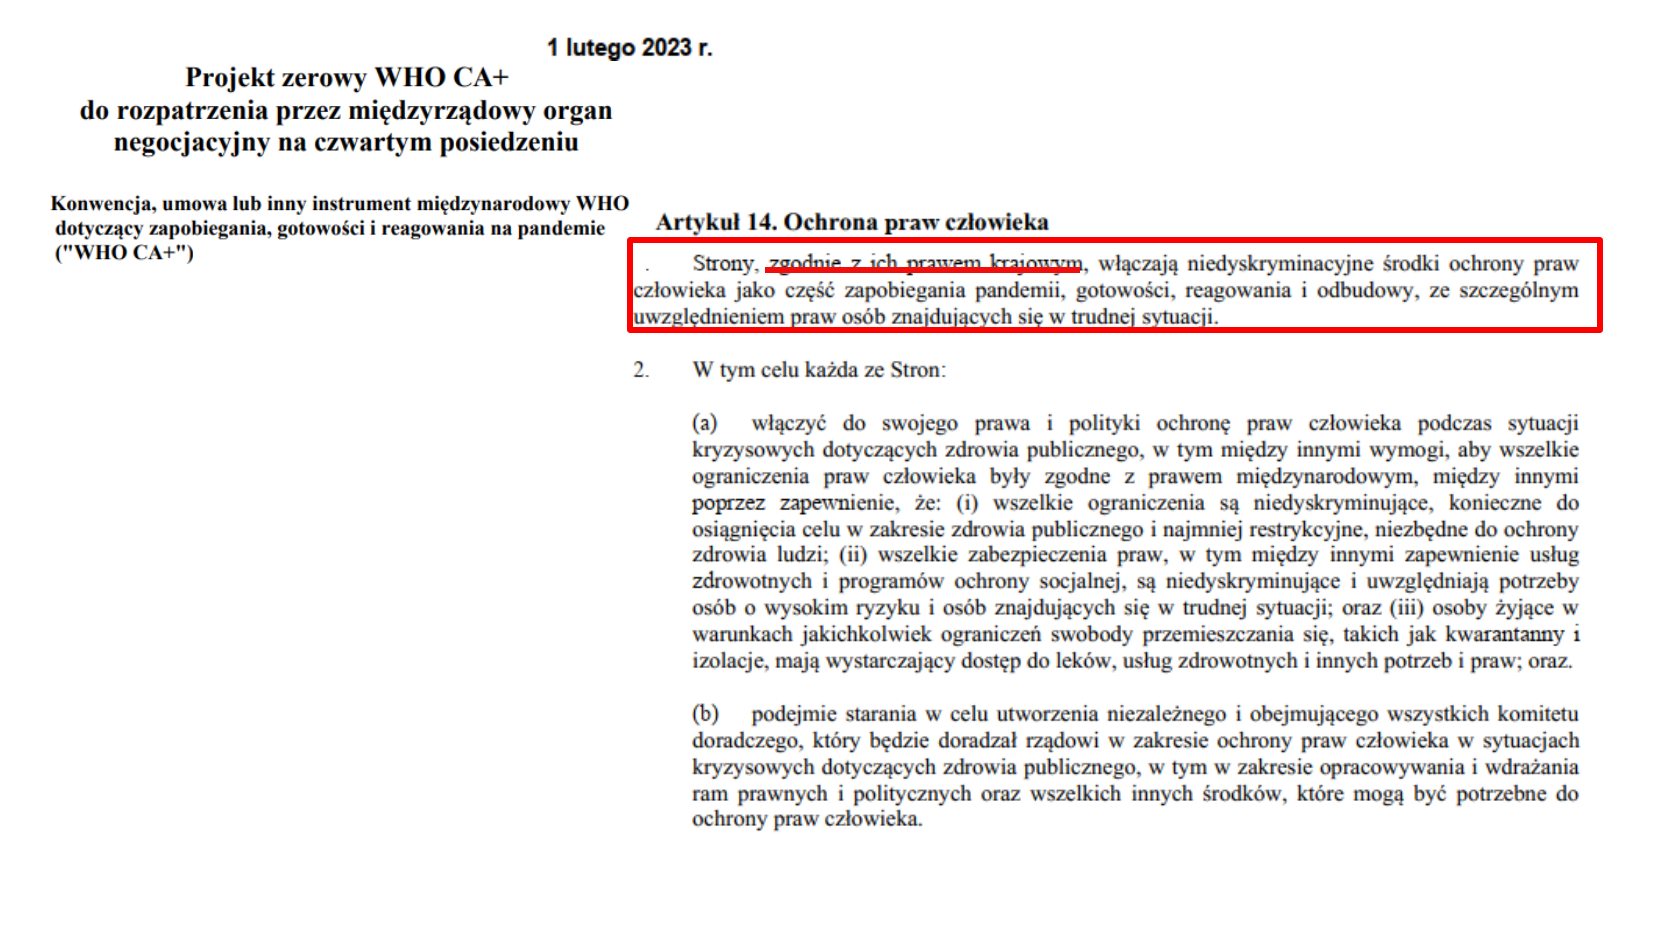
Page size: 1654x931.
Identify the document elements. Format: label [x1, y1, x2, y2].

picture [633, 243, 1597, 327]
picture [30, 29, 1601, 271]
picture [630, 333, 1601, 841]
